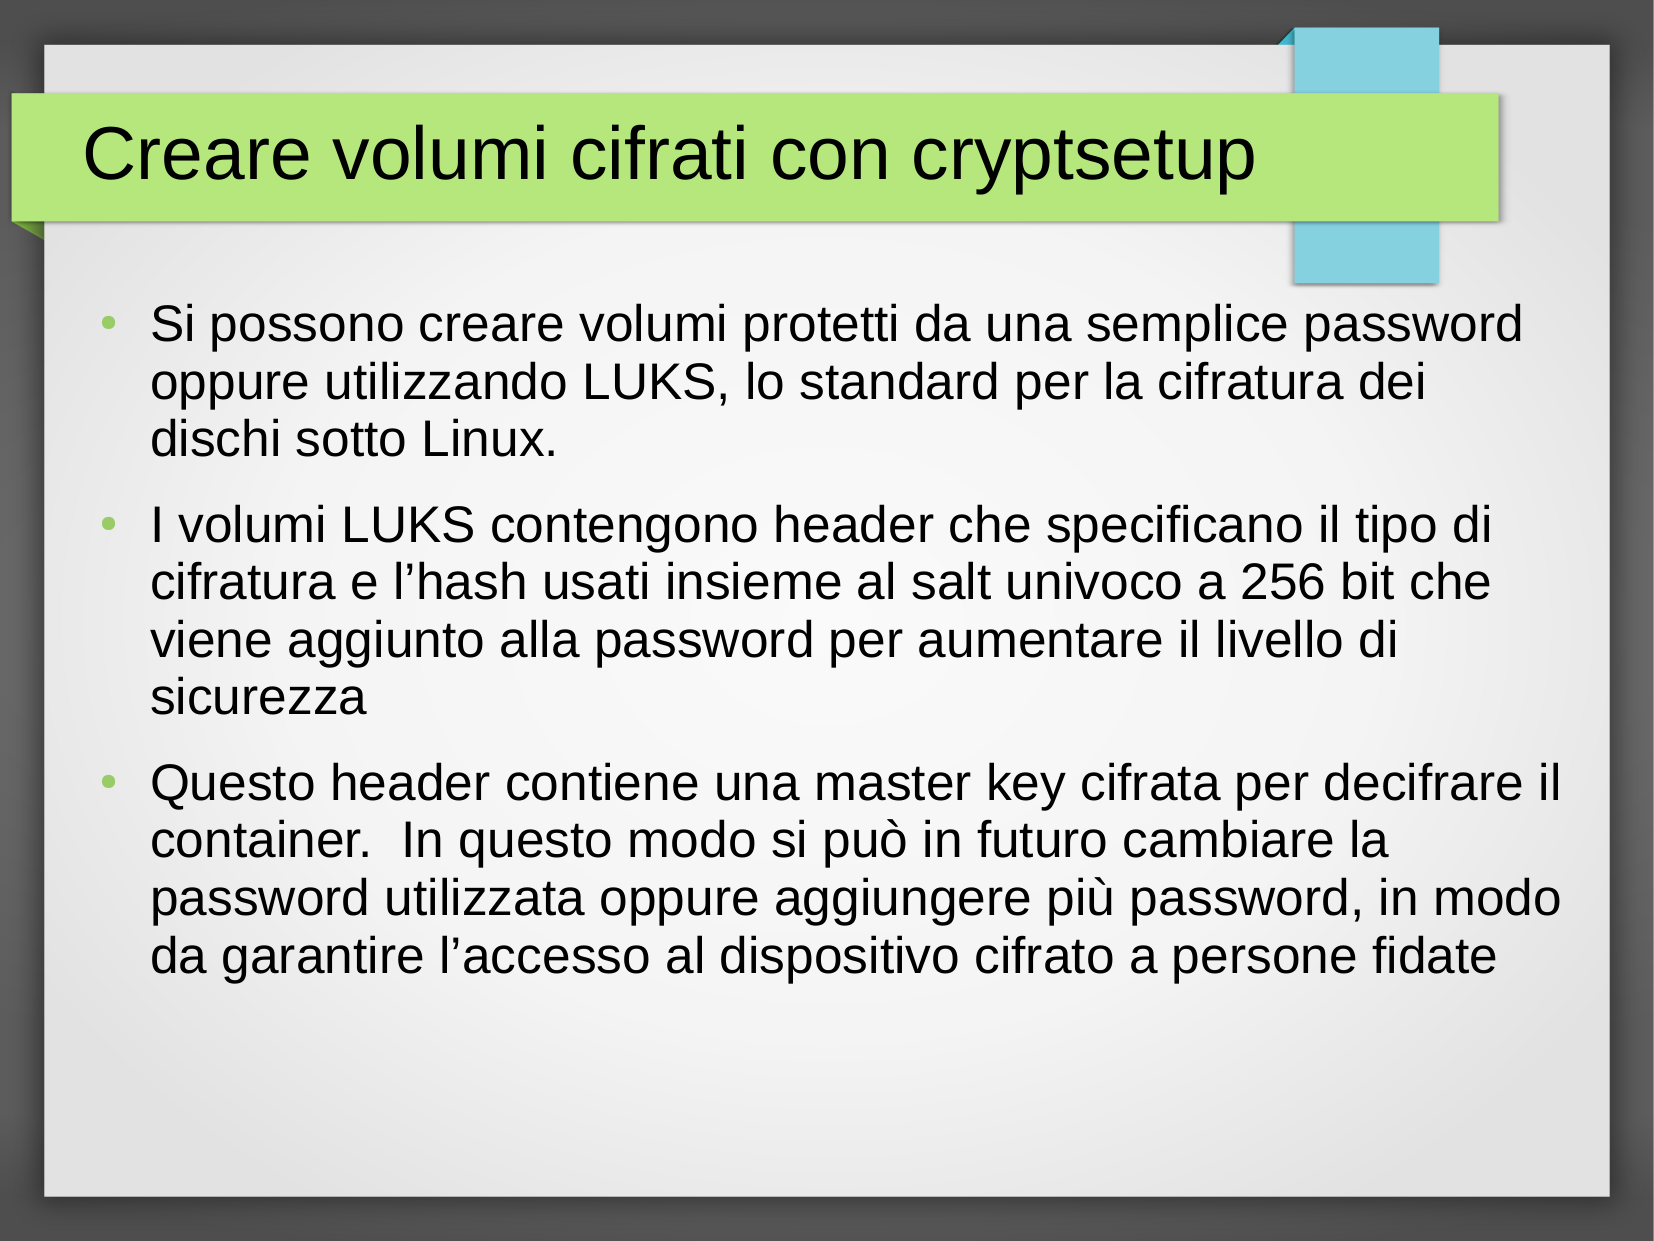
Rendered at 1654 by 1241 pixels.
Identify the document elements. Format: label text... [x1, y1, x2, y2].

picture [0, 0, 1654, 1241]
title Creare volumi cifrati con cryptsetup [82, 94, 1264, 213]
list Si possono creare volumi protetti da una semplice password oppure utilizzando LUKS, lo standard per la cifratura dei dischi sotto Linux. I volumi LUKS contengono header che specificano il tipo di cifratura e l’hash usati insieme al salt univoco a 256 bit che viene aggiunto alla password per aumentare il livello di sicurezza Questo header contiene una master key cifrata per decifrare il container. In questo modo si può in futuro cambiare la password utilizzata oppure aggiungere più password, in modo da garantire l’accesso al dispositivo cifrato a persone fidate [82, 295, 1571, 1015]
